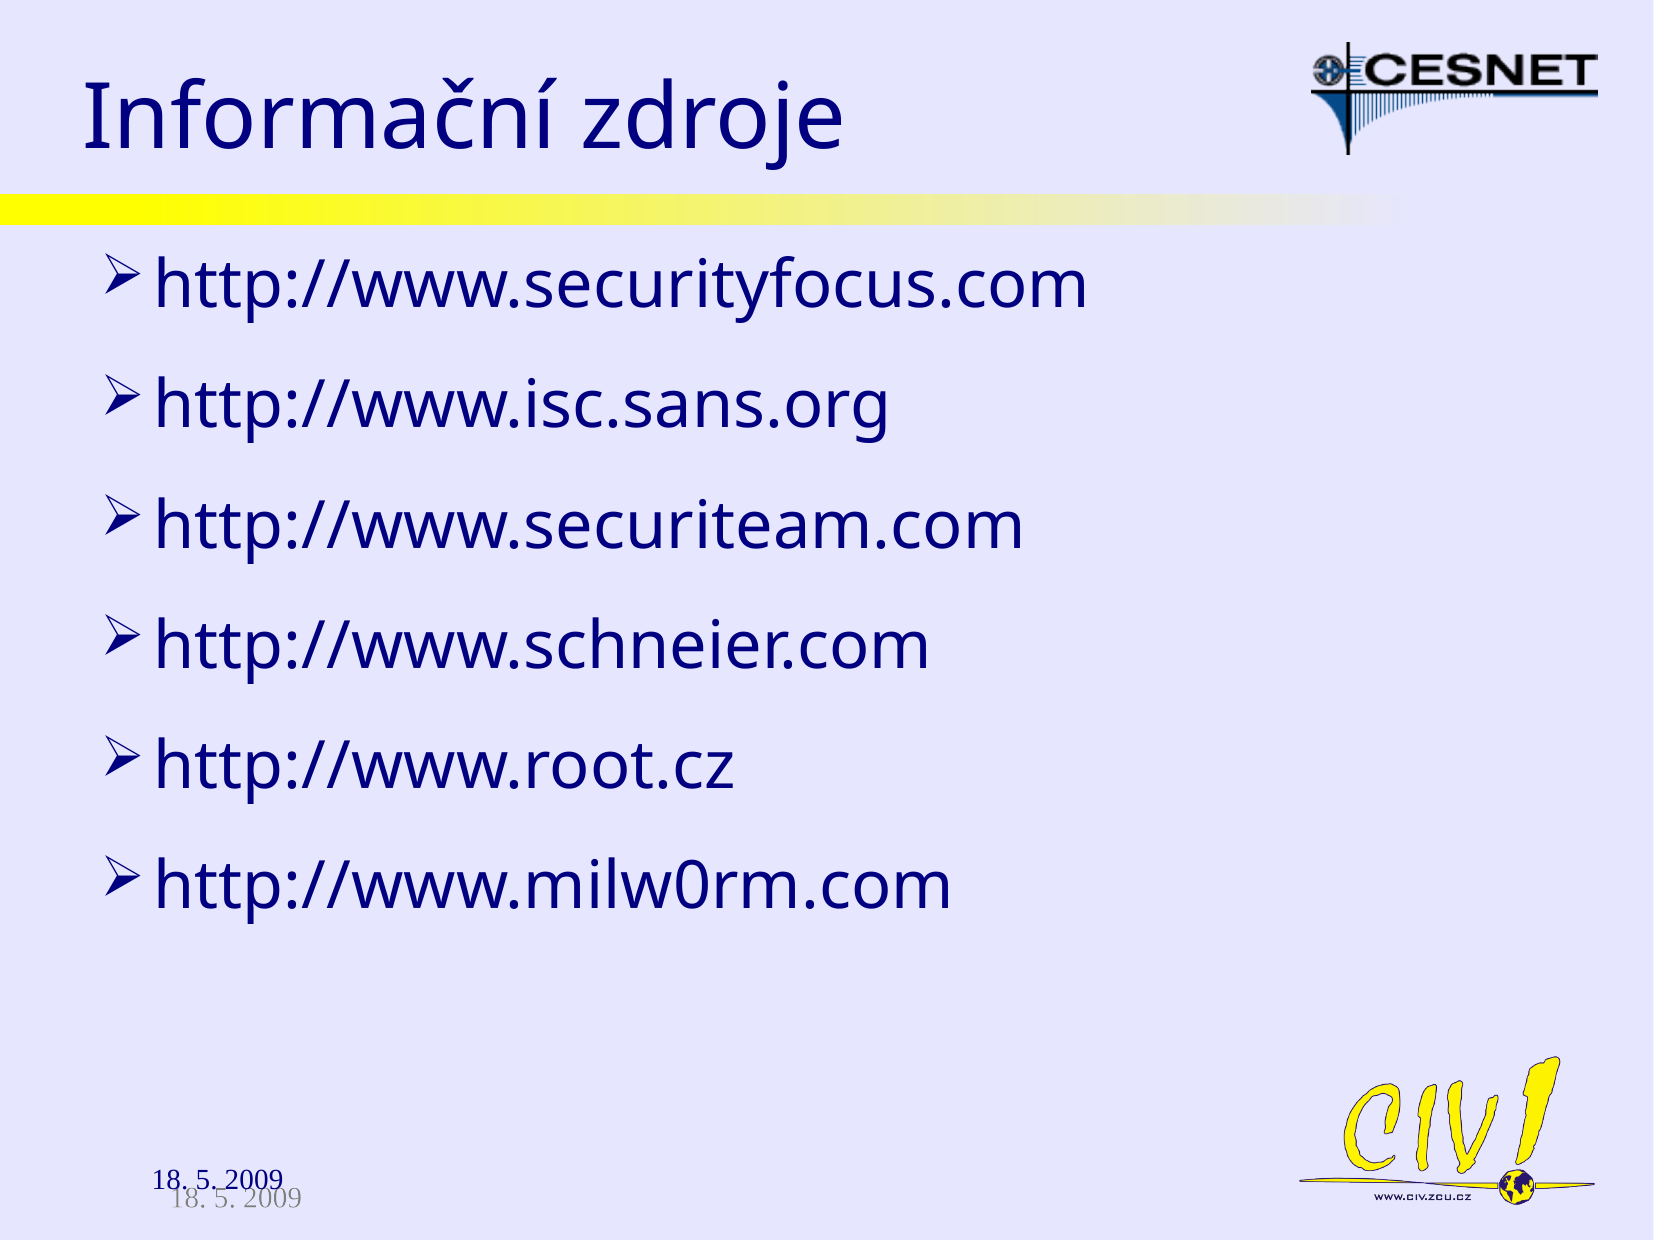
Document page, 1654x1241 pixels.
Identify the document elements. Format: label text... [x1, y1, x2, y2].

list http://www.securityfocus.com http://www.isc.sans.org http://www.securiteam.com http://www.schneier.com http://www.root.cz http://www.milw0rm.com [82, 236, 1571, 1140]
picture [1299, 1056, 1595, 1205]
title Informační zdroje [82, 49, 1571, 178]
picture [1311, 42, 1598, 155]
